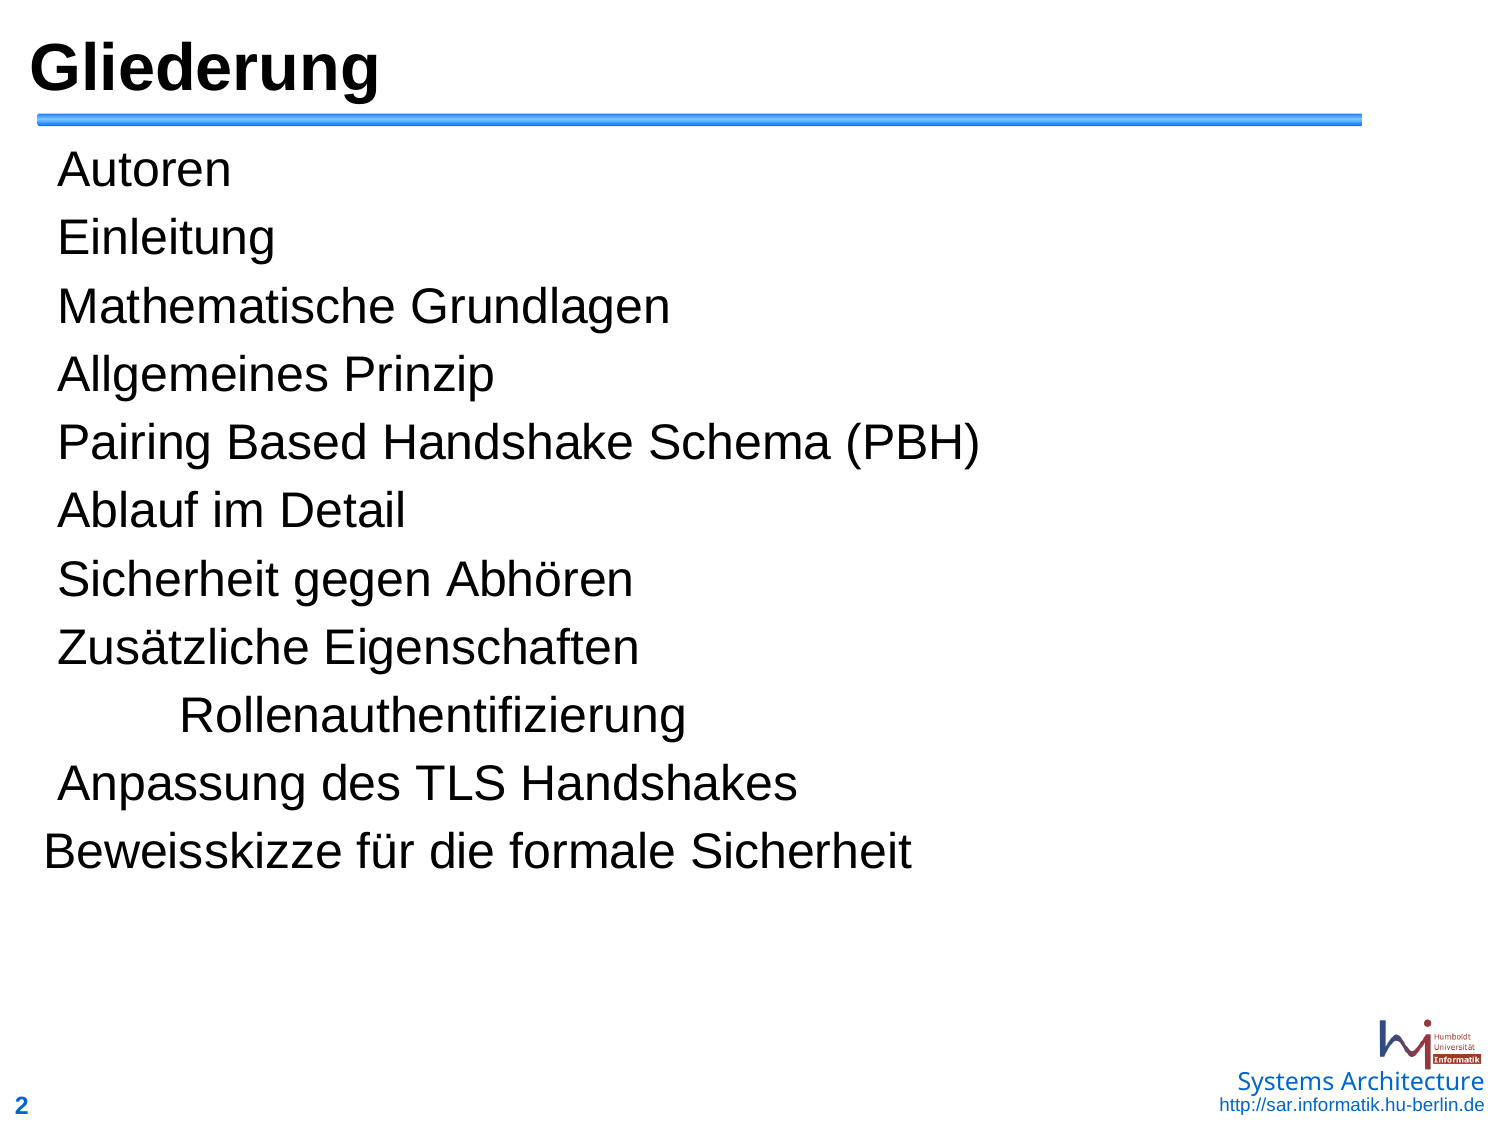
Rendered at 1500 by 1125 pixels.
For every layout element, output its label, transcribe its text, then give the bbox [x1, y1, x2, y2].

list Autoren Einleitung Mathematische Grundlagen Allgemeines Prinzip Pairing Based Handshake Schema (PBH) Ablauf im Detail Sicherheit gegen Abhören Zusätzliche Eigenschaften Rollenauthentifizierung Anpassung des TLS Handshakes Beweisskizze für die formale Sicherheit [29, 141, 1500, 1063]
picture [1376, 1063, 1483, 1071]
title Gliederung [29, 19, 1500, 115]
